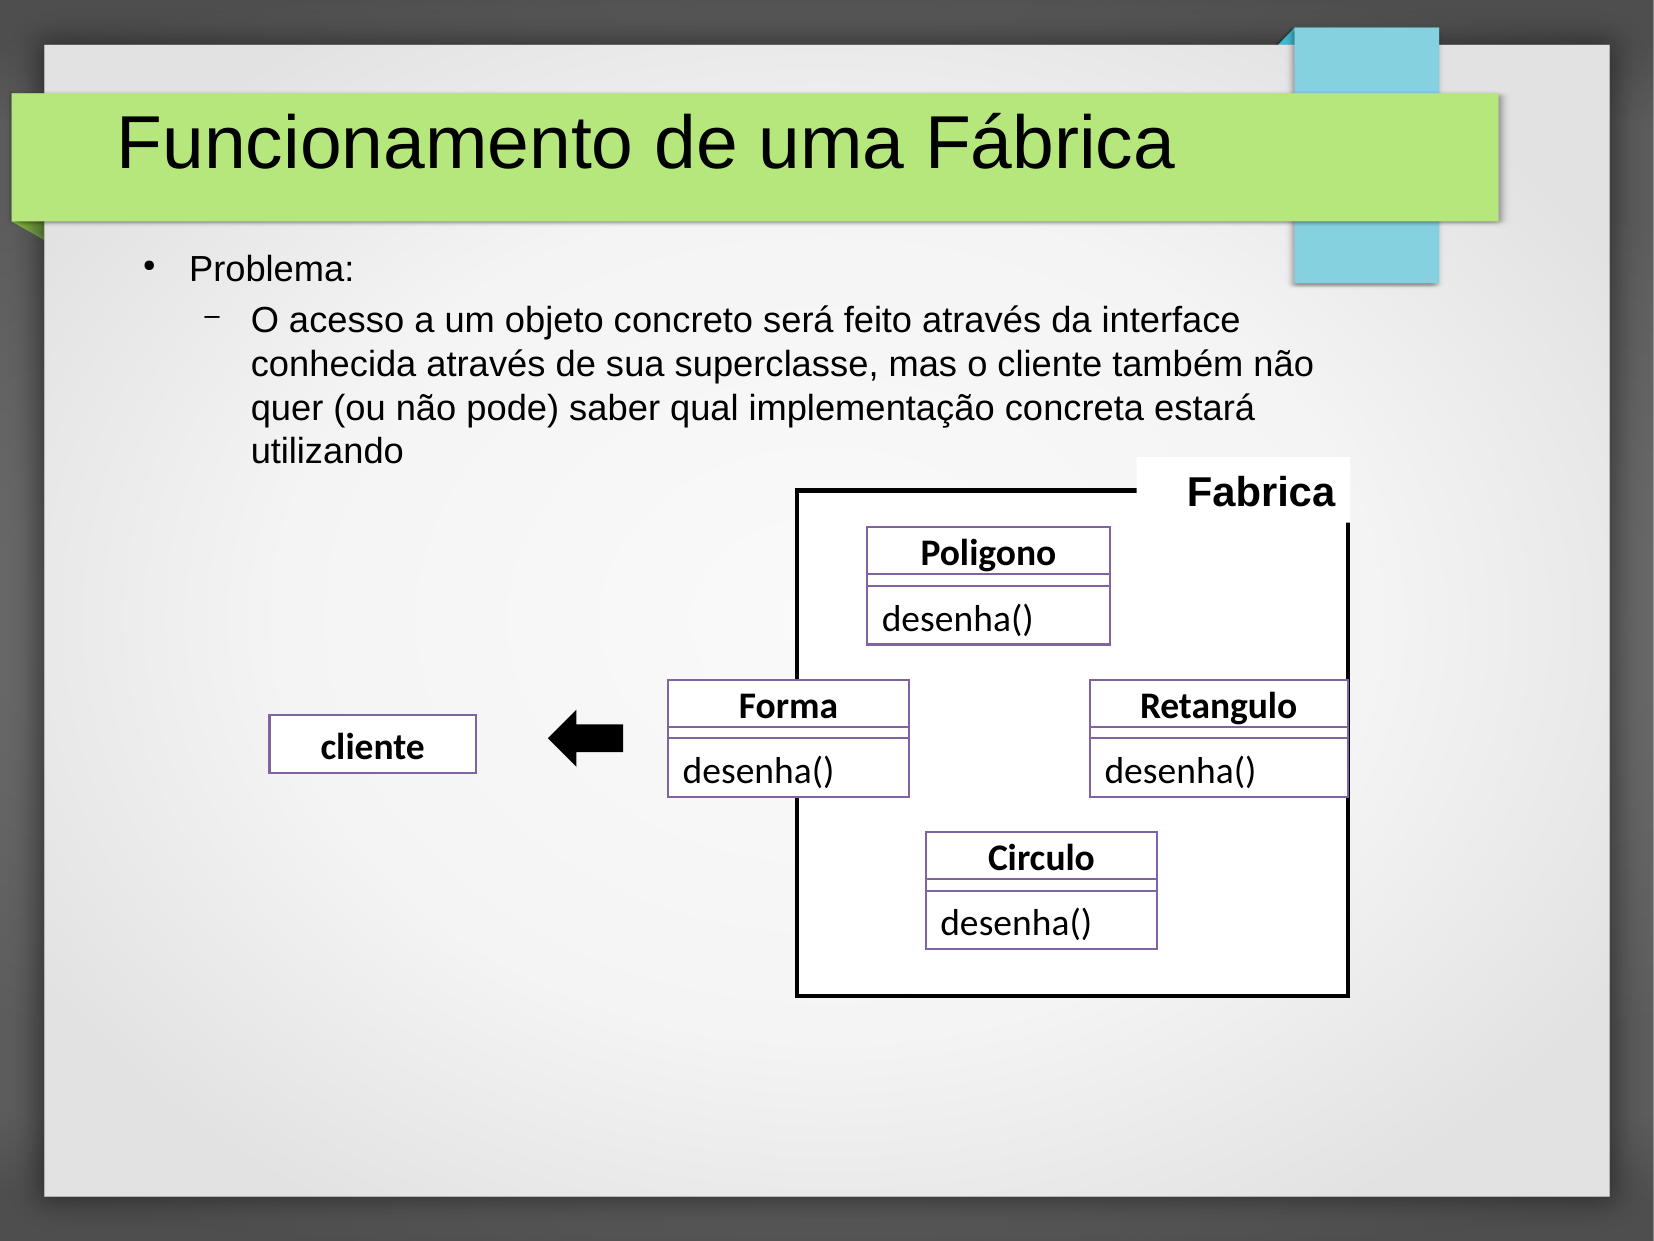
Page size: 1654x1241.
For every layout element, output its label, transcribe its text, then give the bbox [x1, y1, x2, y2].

picture [0, 0, 1654, 1241]
text_box desenha() [867, 585, 1111, 645]
text_box Circulo [925, 832, 1158, 878]
text_box Forma [667, 679, 910, 726]
text_box cliente [269, 714, 477, 774]
title Funcionamento de uma Fábrica [75, 45, 1426, 233]
text_box Fabrica [1136, 481, 1351, 523]
text_box [667, 490, 1348, 997]
text_box Poligono [867, 527, 1111, 574]
text_box [550, 714, 622, 762]
text_box desenha() [1089, 738, 1348, 797]
list Problema: O acesso a um objeto concreto será feito através da interface conhecida através de sua superclasse, mas o cliente também não quer (ou não pode) saber qual implementação concreta estará utilizando [112, 237, 1388, 481]
text_box desenha() [667, 738, 910, 797]
text_box desenha() [925, 890, 1158, 950]
text_box Retangulo [1089, 679, 1348, 726]
